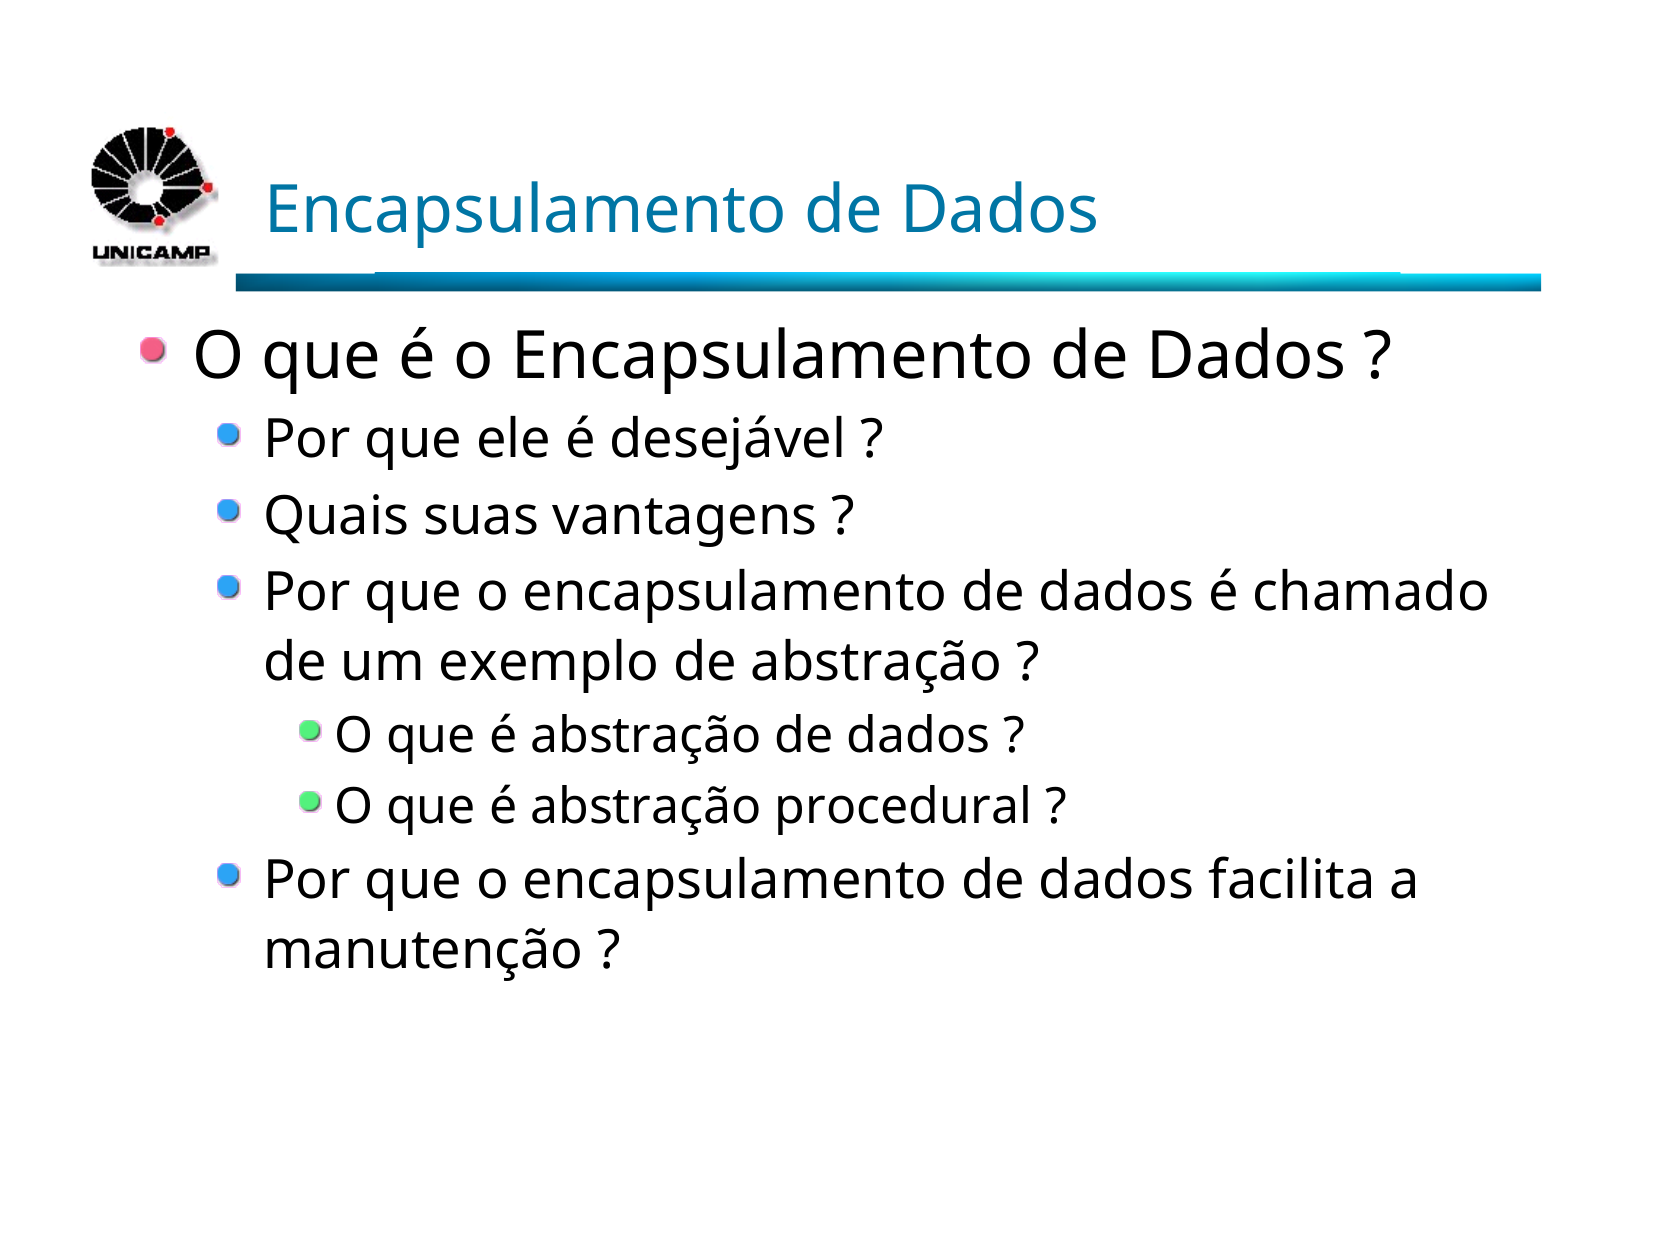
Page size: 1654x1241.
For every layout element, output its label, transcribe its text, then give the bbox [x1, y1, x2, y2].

title Encapsulamento de Dados [264, 57, 1534, 250]
list O que é o Encapsulamento de Dados ? Por que ele é desejável ? Quais suas vantagens ? Por que o encapsulamento de dados é chamado de um exemplo de abstração ? O que é abstração de dados ? O que é abstração procedural ? Por que o encapsulamento de dados facilita a manutenção ? [121, 309, 1534, 1167]
picture [125, 272, 1654, 295]
